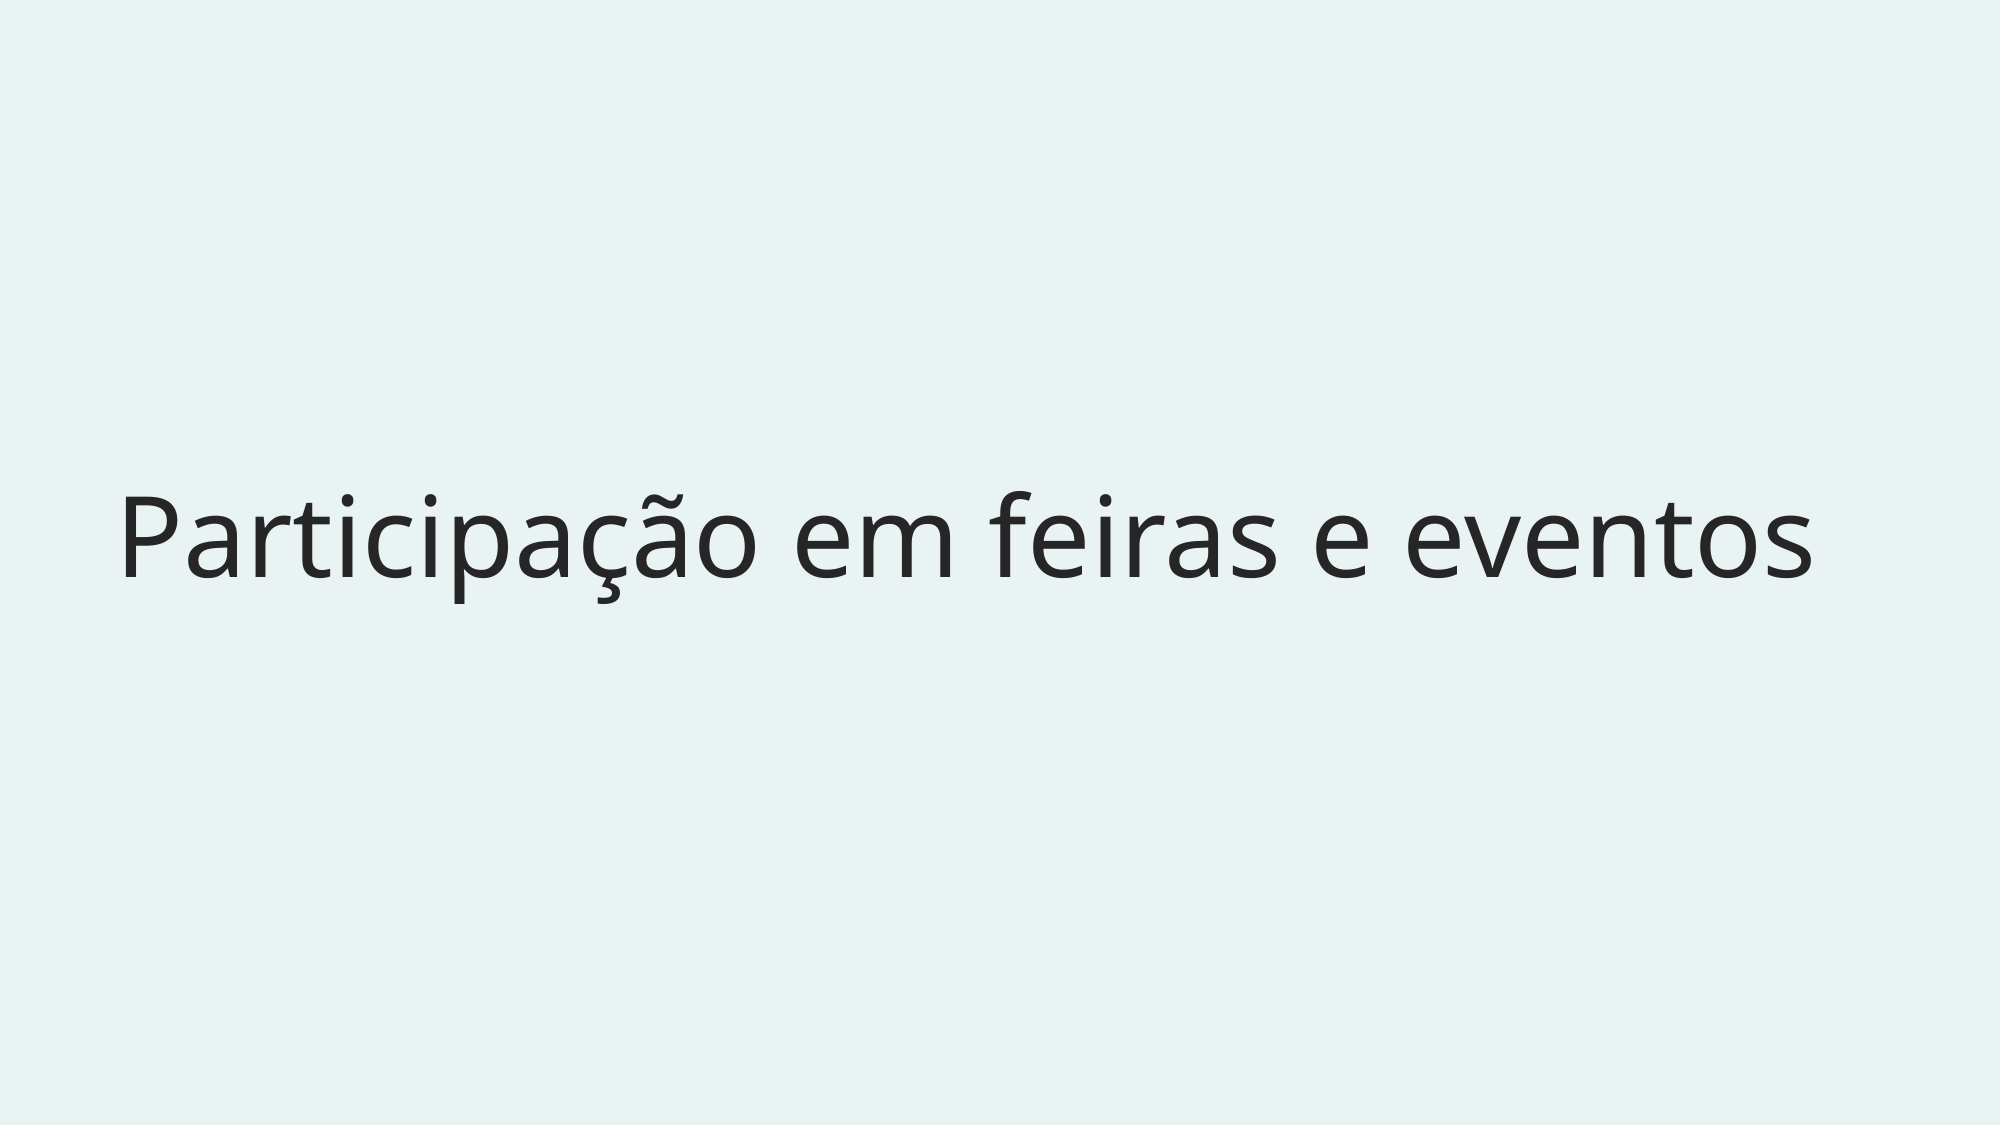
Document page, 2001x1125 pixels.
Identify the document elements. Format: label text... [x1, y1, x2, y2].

title Participação em feiras e eventos [100, 91, 1901, 608]
